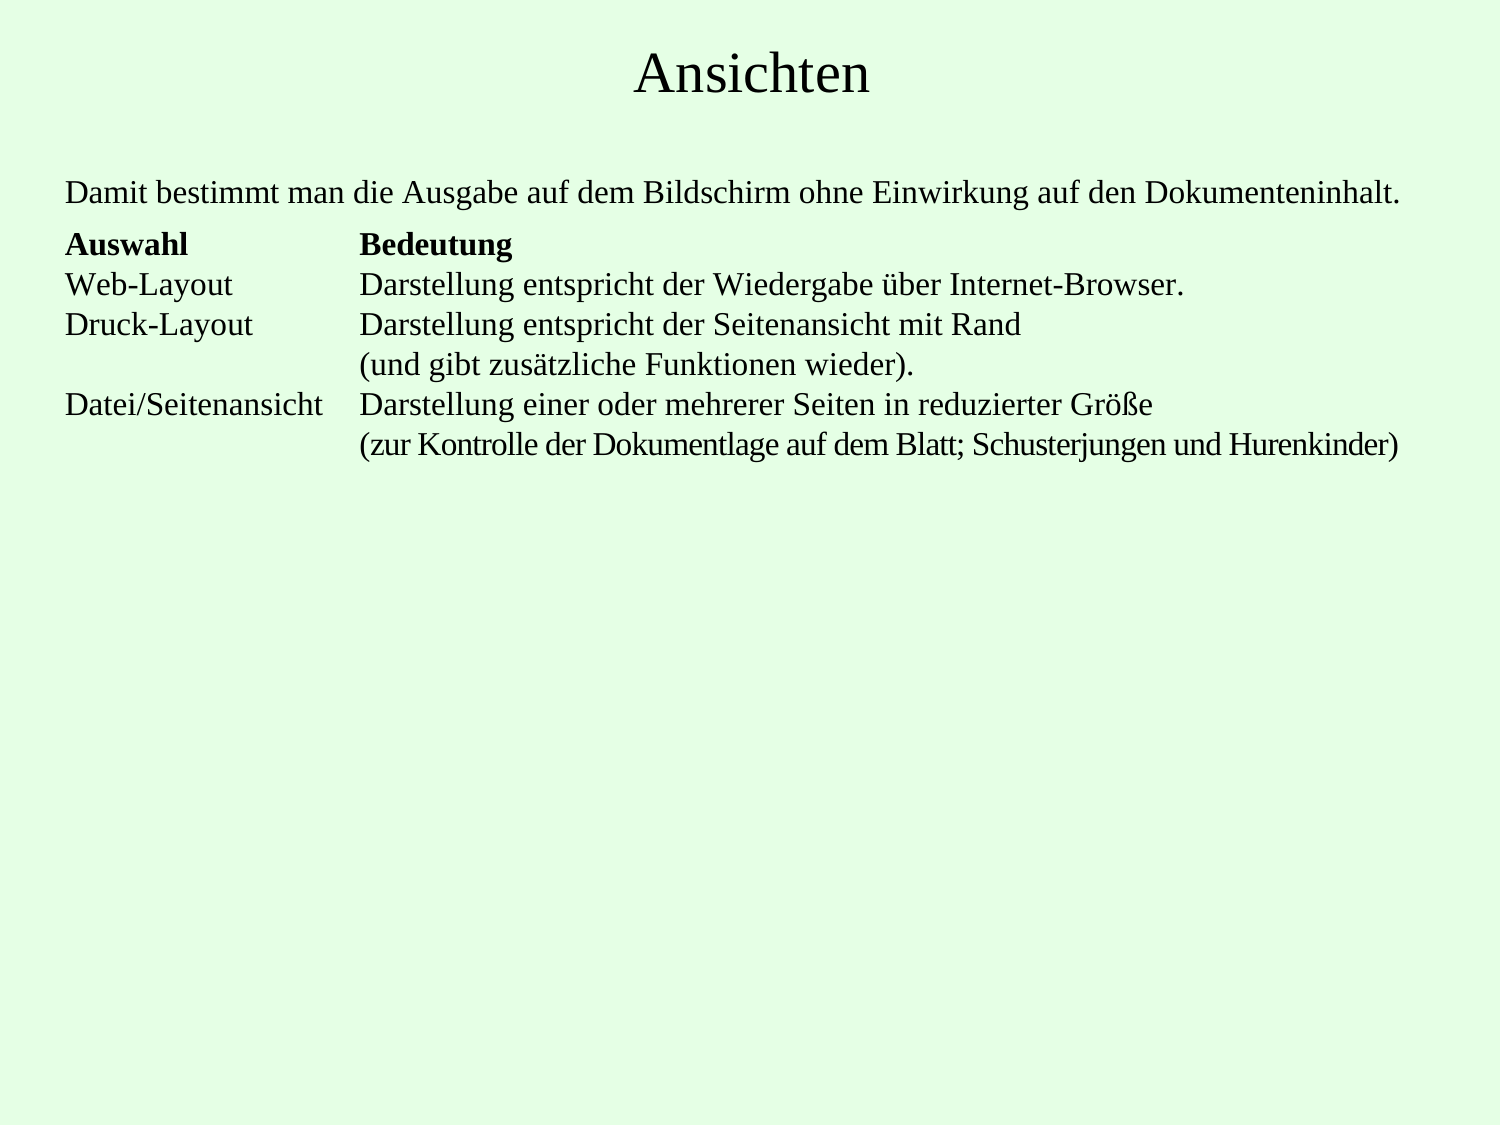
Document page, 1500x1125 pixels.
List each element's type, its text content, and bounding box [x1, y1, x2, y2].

title Ansichten [115, 0, 1389, 147]
text_box Damit bestimmt man die Ausgabe auf dem Bildschirm ohne Einwirkung auf den Dokumenteninhalt. Auswahl Bedeutung Web-Layout Darstellung entspricht der Wiedergabe über Internet-Browser. Druck-Layout Darstellung entspricht der Seitenansicht mit Rand (und gibt zusätzliche Funktionen wieder). Datei/Seitenansicht Darstellung einer oder mehrerer Seiten in reduzierter Größe (zur Kontrolle der Dokumentlage auf dem Blatt; Schusterjungen und Hurenkinder) [50, 162, 1451, 510]
